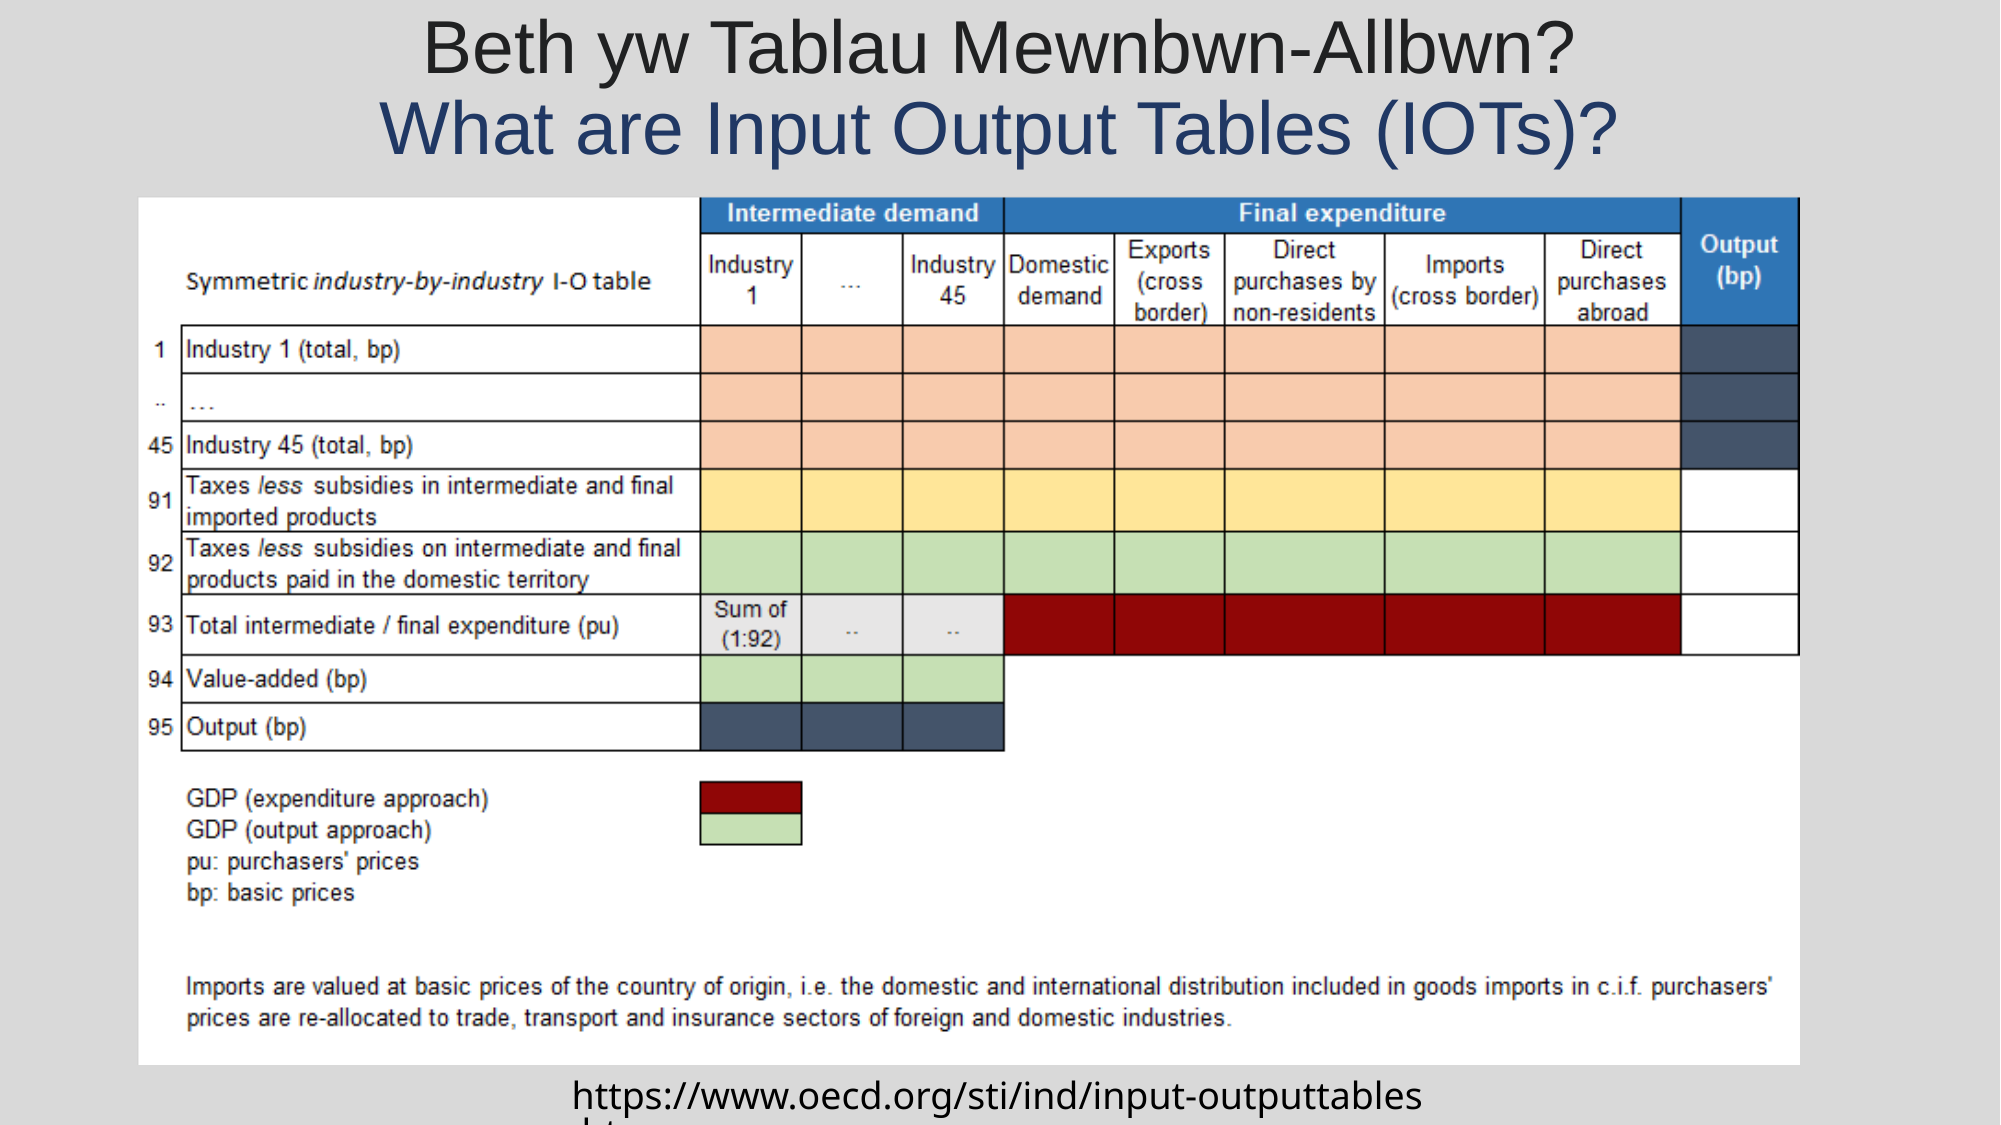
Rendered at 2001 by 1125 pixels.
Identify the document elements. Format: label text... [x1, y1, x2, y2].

title Beth yw Tablau Mewnbwn-Allbwn? What are Input Output Tables (IOTs)? [137, 0, 1863, 180]
picture [137, 196, 1800, 1065]
text_box https://www.oecd.org/sti/ind/input-outputtables.htm [556, 1064, 1444, 1125]
